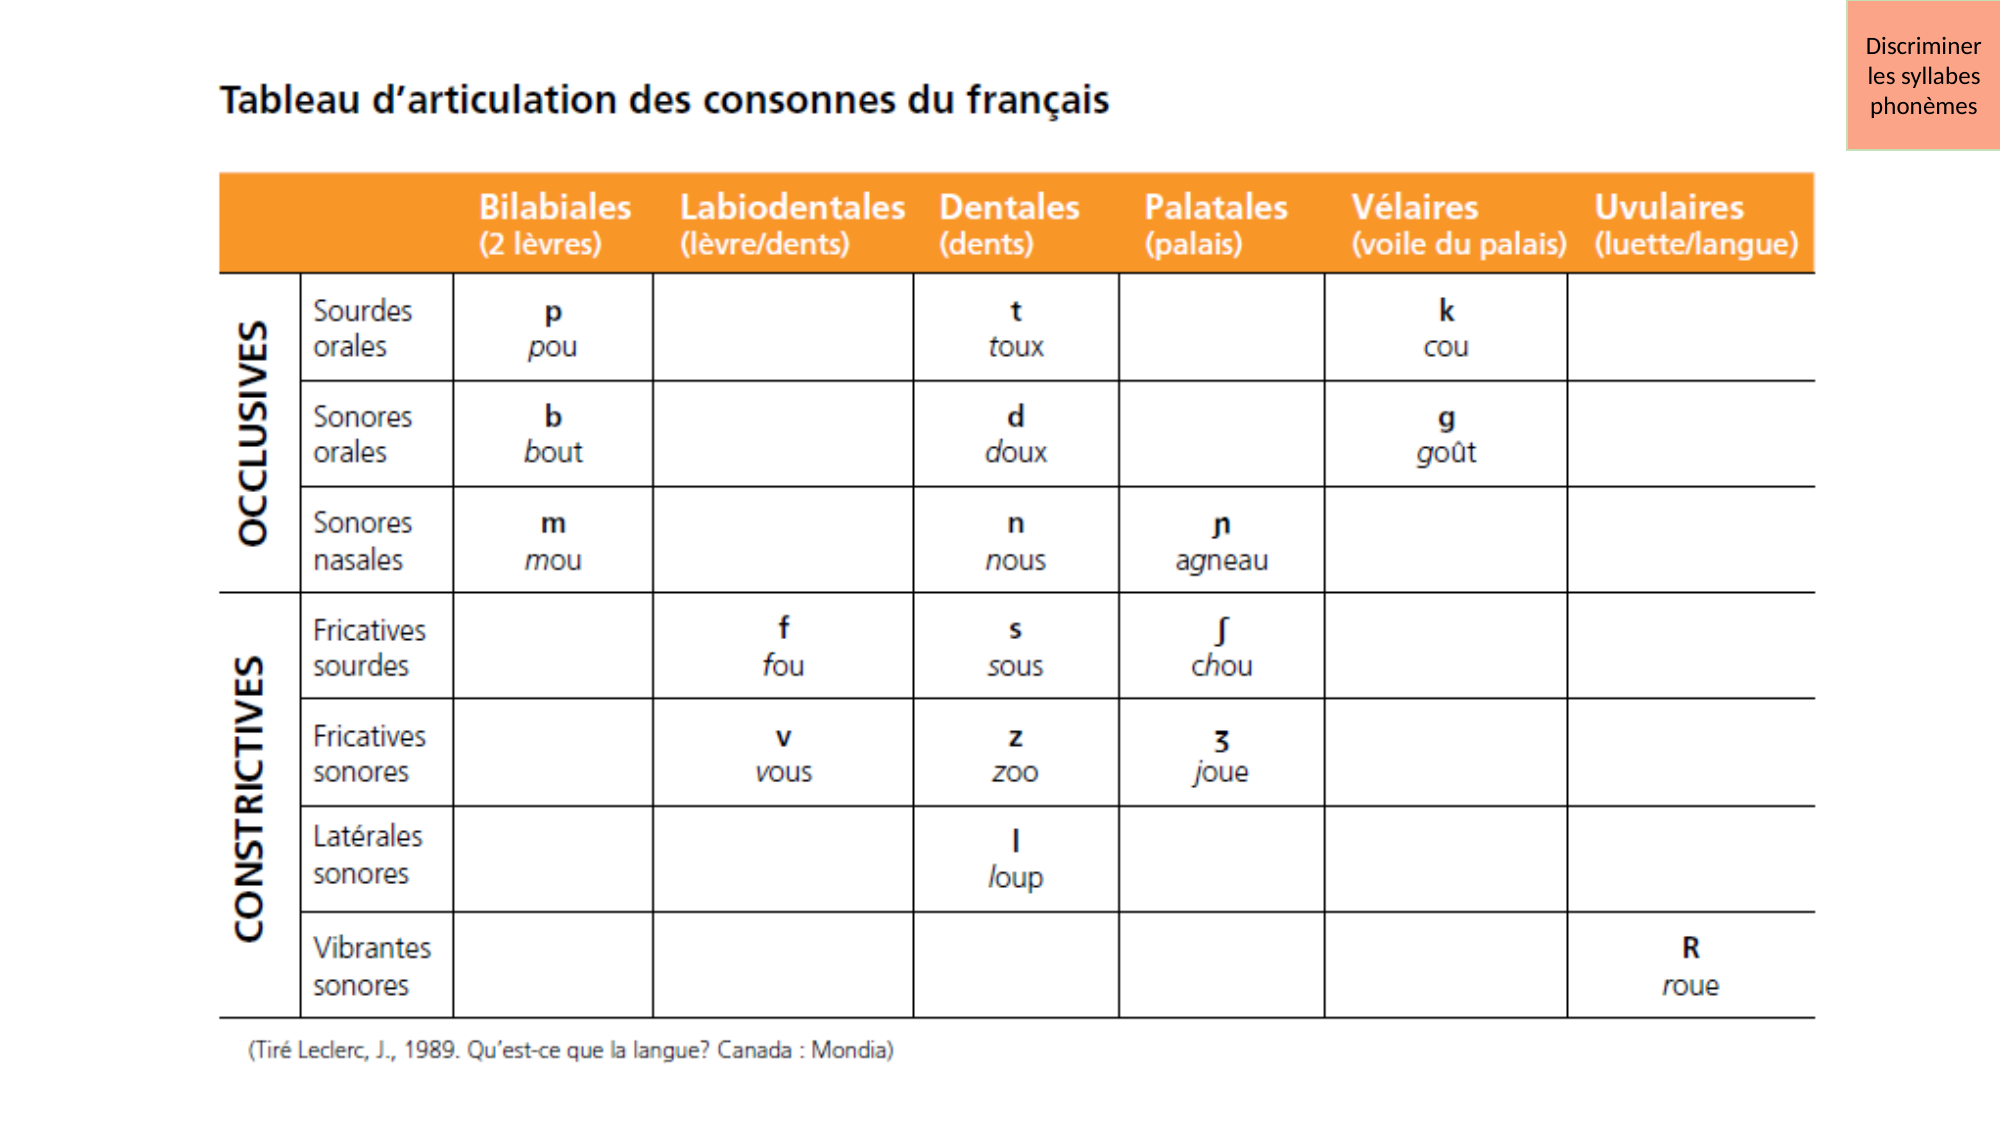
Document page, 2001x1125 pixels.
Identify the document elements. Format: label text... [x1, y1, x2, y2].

text_box Discriminer les syllabes phonèmes [1847, 0, 2000, 150]
picture [165, 53, 1847, 1080]
